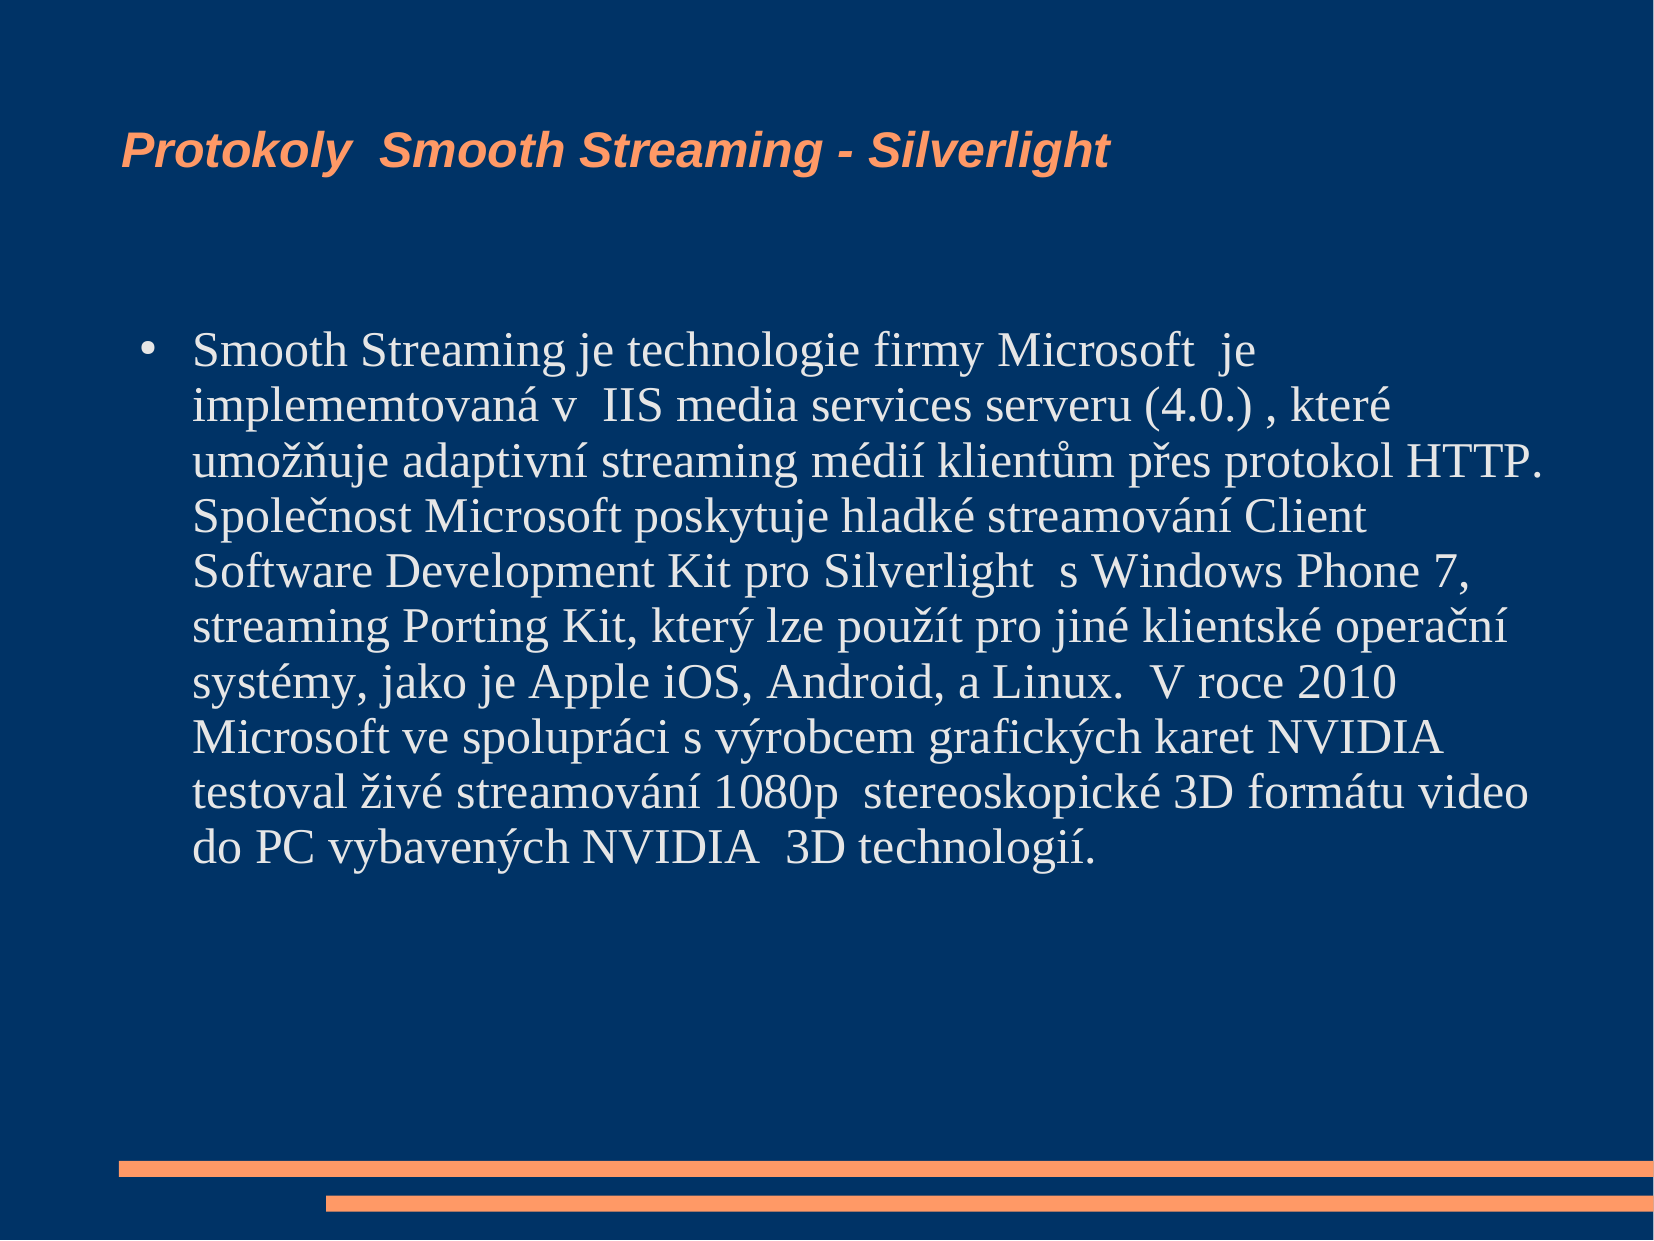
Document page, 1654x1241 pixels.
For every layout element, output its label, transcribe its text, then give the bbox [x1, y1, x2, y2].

list Smooth Streaming je technologie firmy Microsoft je implememtovaná v IIS media services serveru (4.0.) , které umožňuje adaptivní streaming médií klientům přes protokol HTTP. Společnost Microsoft poskytuje hladké streamování Client Software Development Kit pro Silverlight s Windows Phone 7, streaming Porting Kit, který lze použít pro jiné klientské operační systémy, jako je Apple iOS, Android, a Linux. V roce 2010 Microsoft ve spolupráci s výrobcem grafických karet NVIDIA testoval živé streamování 1080p stereoskopické 3D formátu video do PC vybavených NVIDIA 3D technologií. [121, 322, 1561, 1132]
title Protokoly Smooth Streaming - Silverlight [121, 46, 1534, 254]
